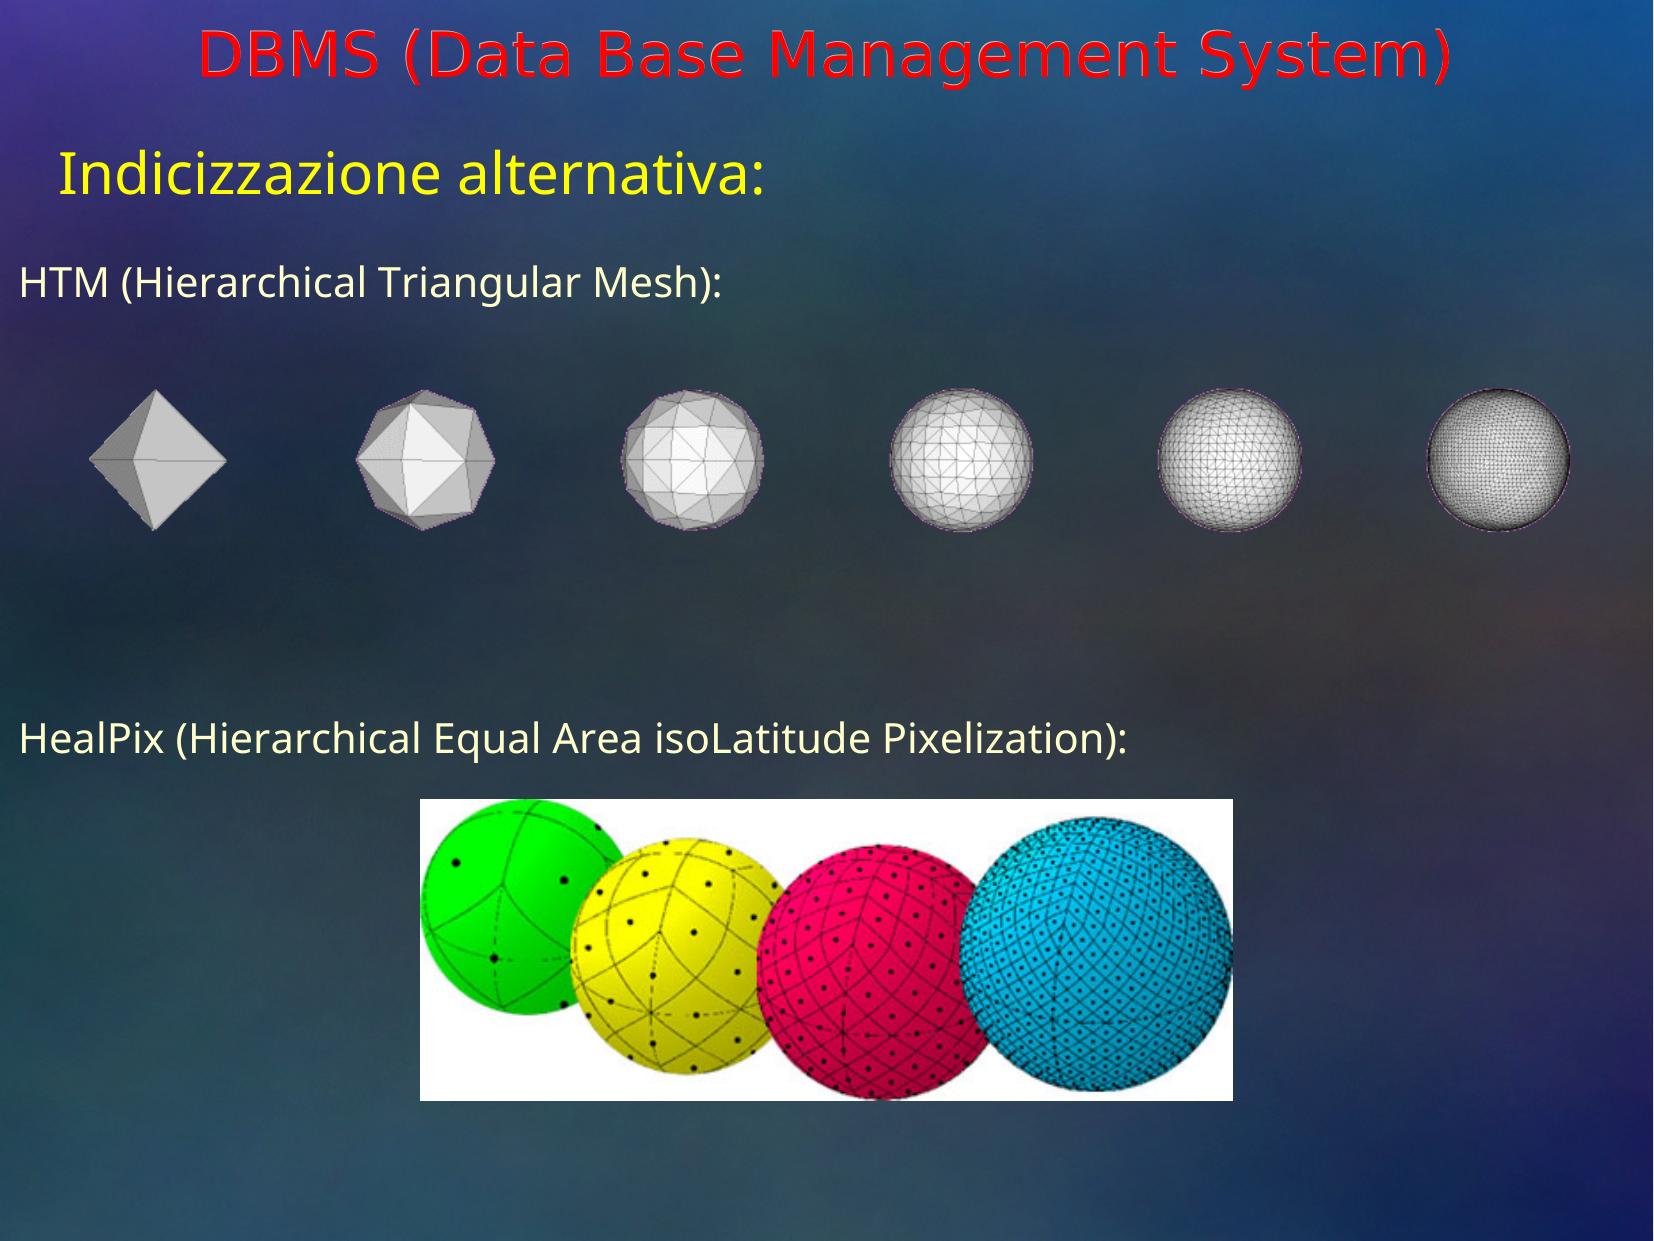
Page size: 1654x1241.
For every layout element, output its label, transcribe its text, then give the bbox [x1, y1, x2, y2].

text_box HTM (Hierarchical Triangular Mesh): HealPix (Hierarchical Equal Area isoLatitude Pixelization): [18, 253, 1595, 1190]
picture [0, 0, 1654, 1241]
text_box Indicizzazione alternativa: [23, 132, 1653, 230]
